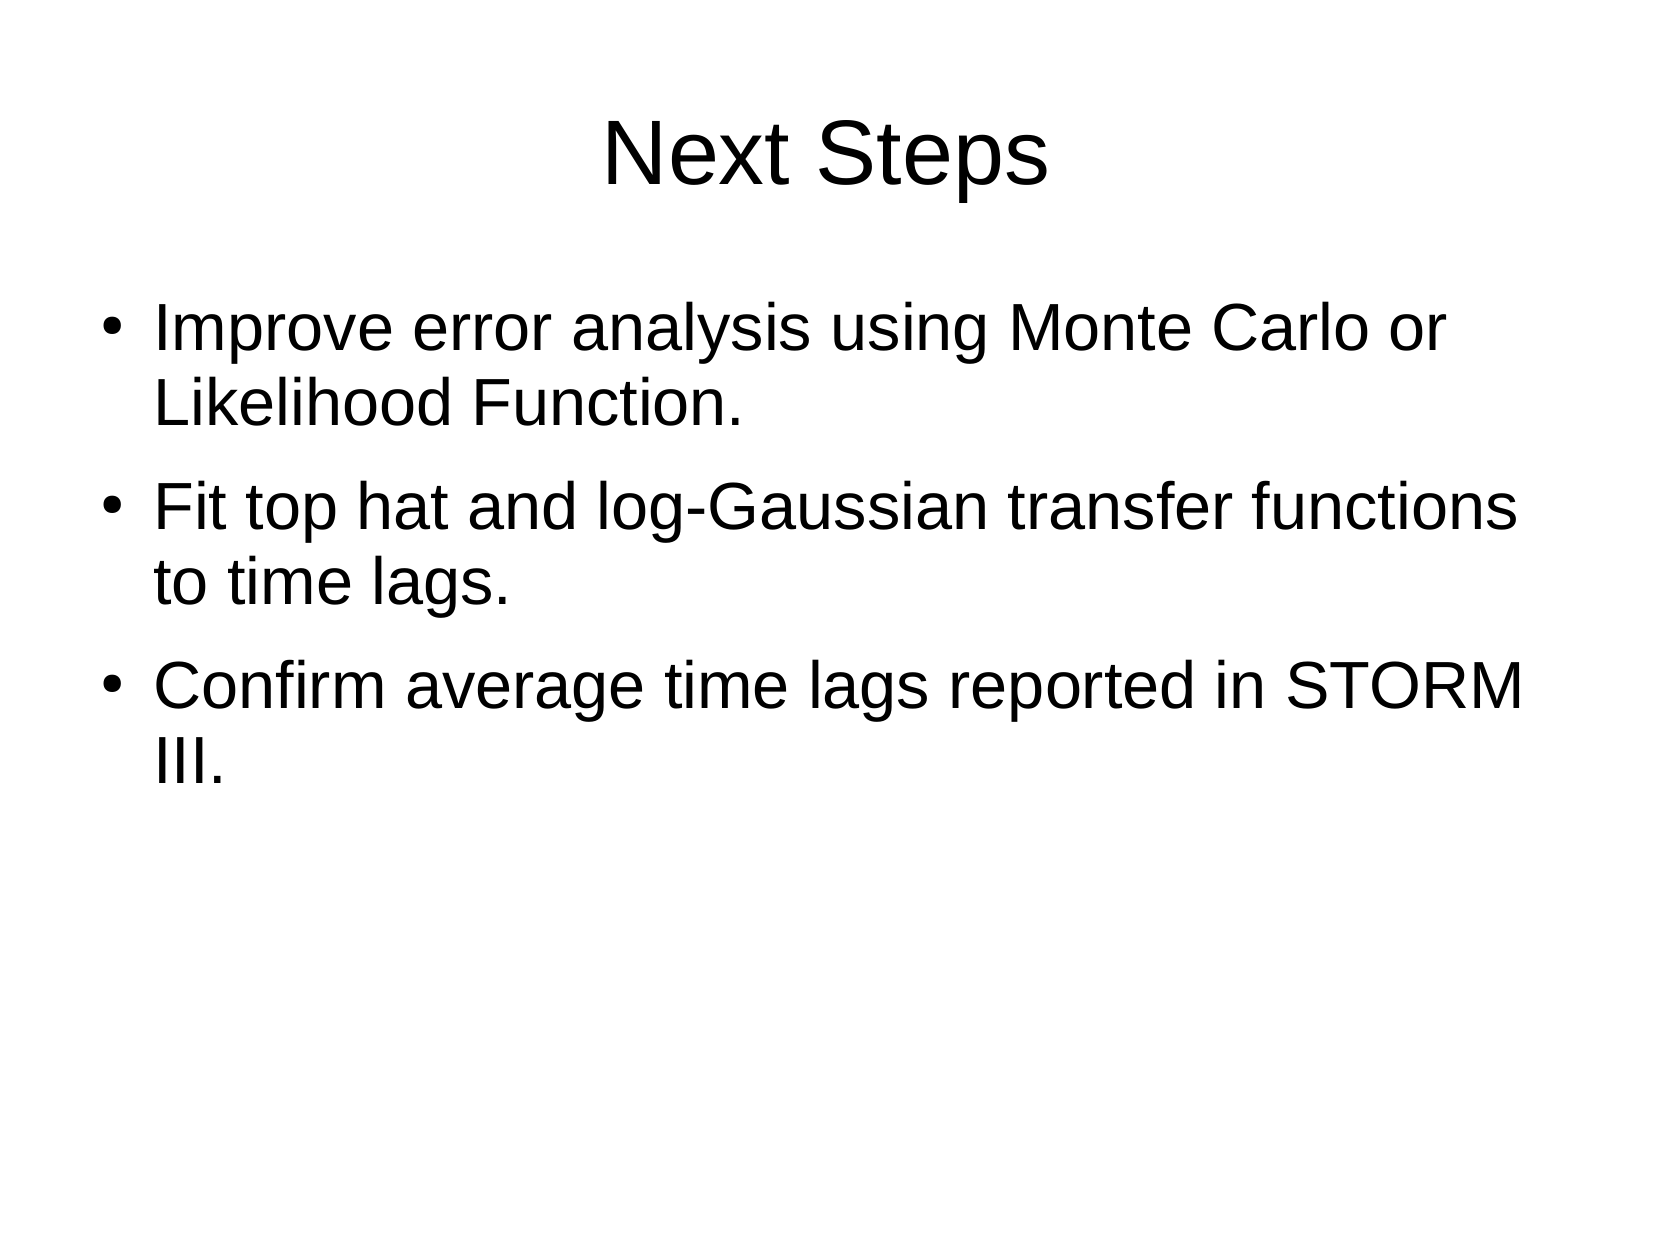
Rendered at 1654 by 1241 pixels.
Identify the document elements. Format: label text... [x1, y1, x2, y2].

title Next Steps [82, 49, 1571, 257]
list Improve error analysis using Monte Carlo or Likelihood Function. Fit top hat and log-Gaussian transfer functions to time lags. Confirm average time lags reported in STORM III. [82, 290, 1571, 1010]
